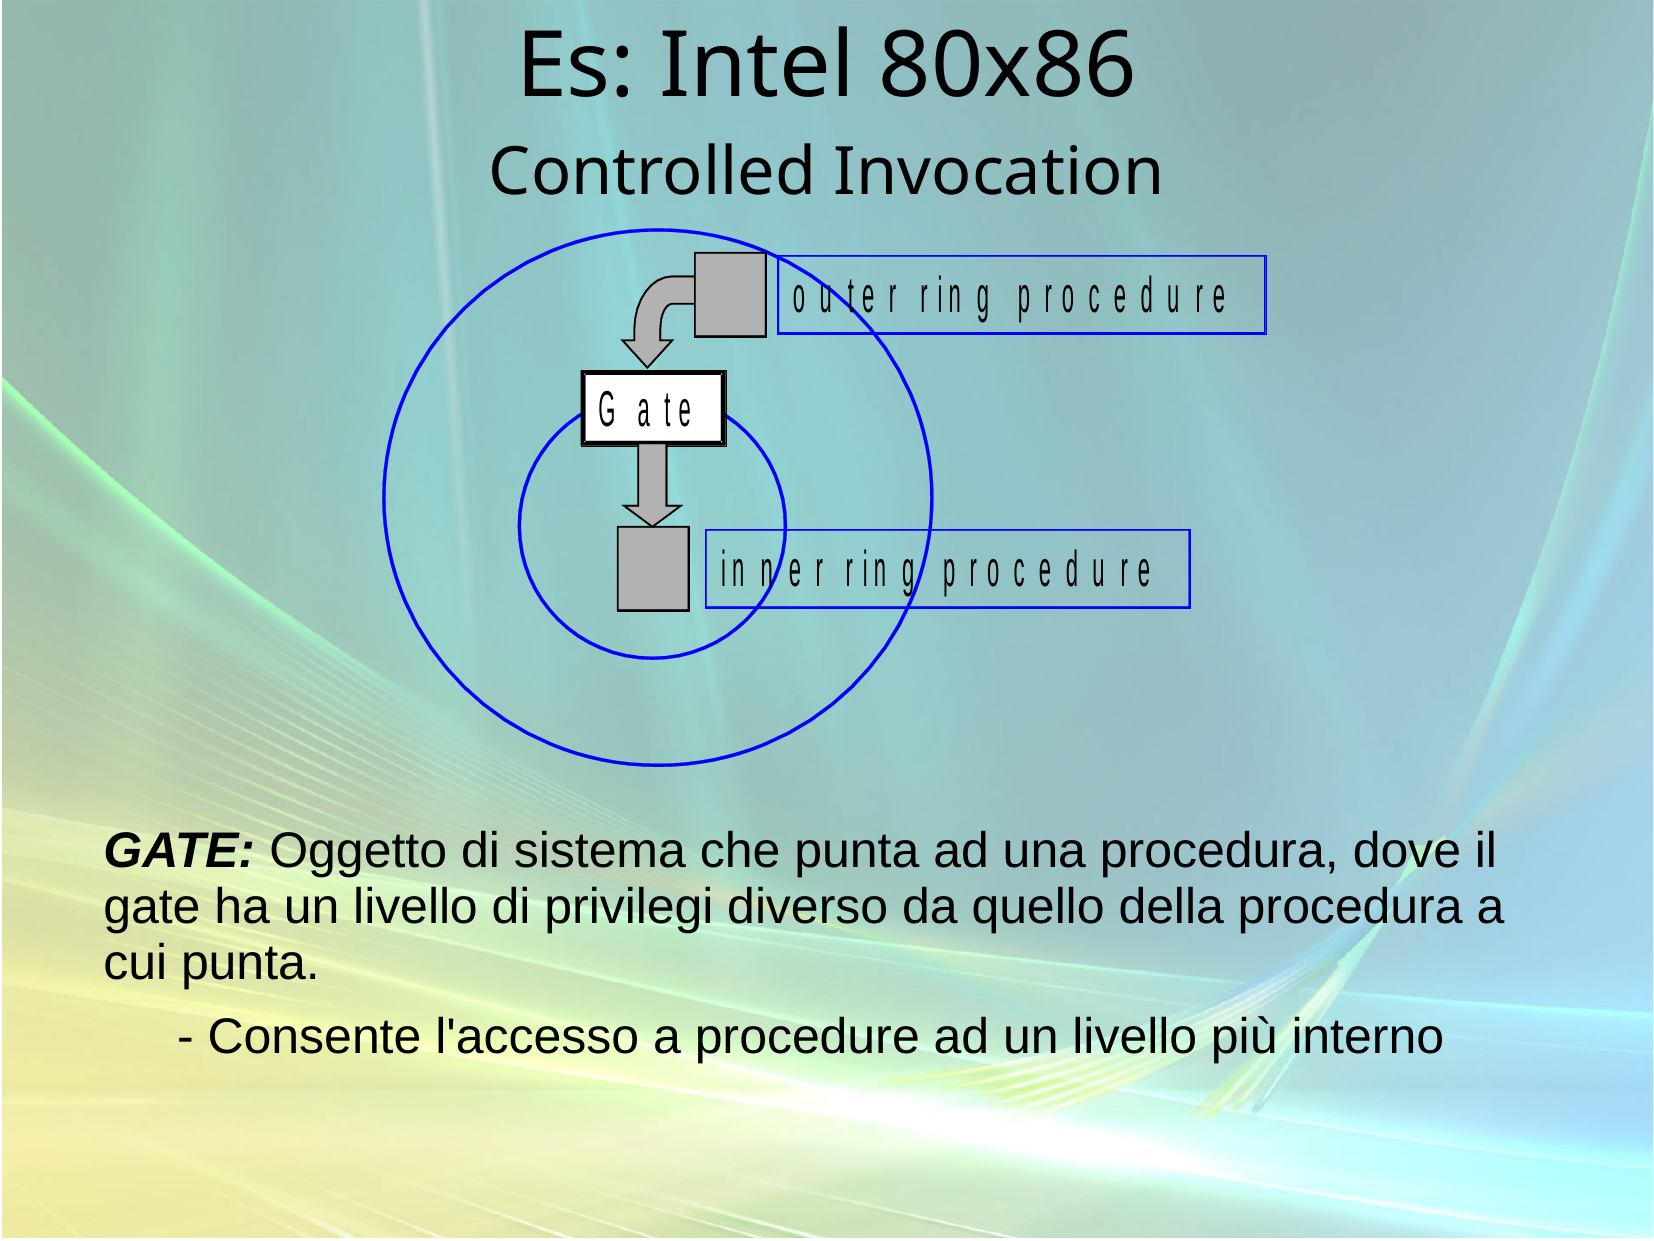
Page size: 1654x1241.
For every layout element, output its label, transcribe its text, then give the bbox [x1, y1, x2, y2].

title Es: Intel 80x86 Controlled Invocation [82, 2, 1572, 210]
picture [2, 0, 1654, 1238]
text_box GATE: Oggetto di sistema che punta ad una procedura, dove il gate ha un livello di privilegi diverso da quello della procedura a cui punta. - Consente l'accesso a procedure ad un livello più interno [88, 814, 1565, 1074]
